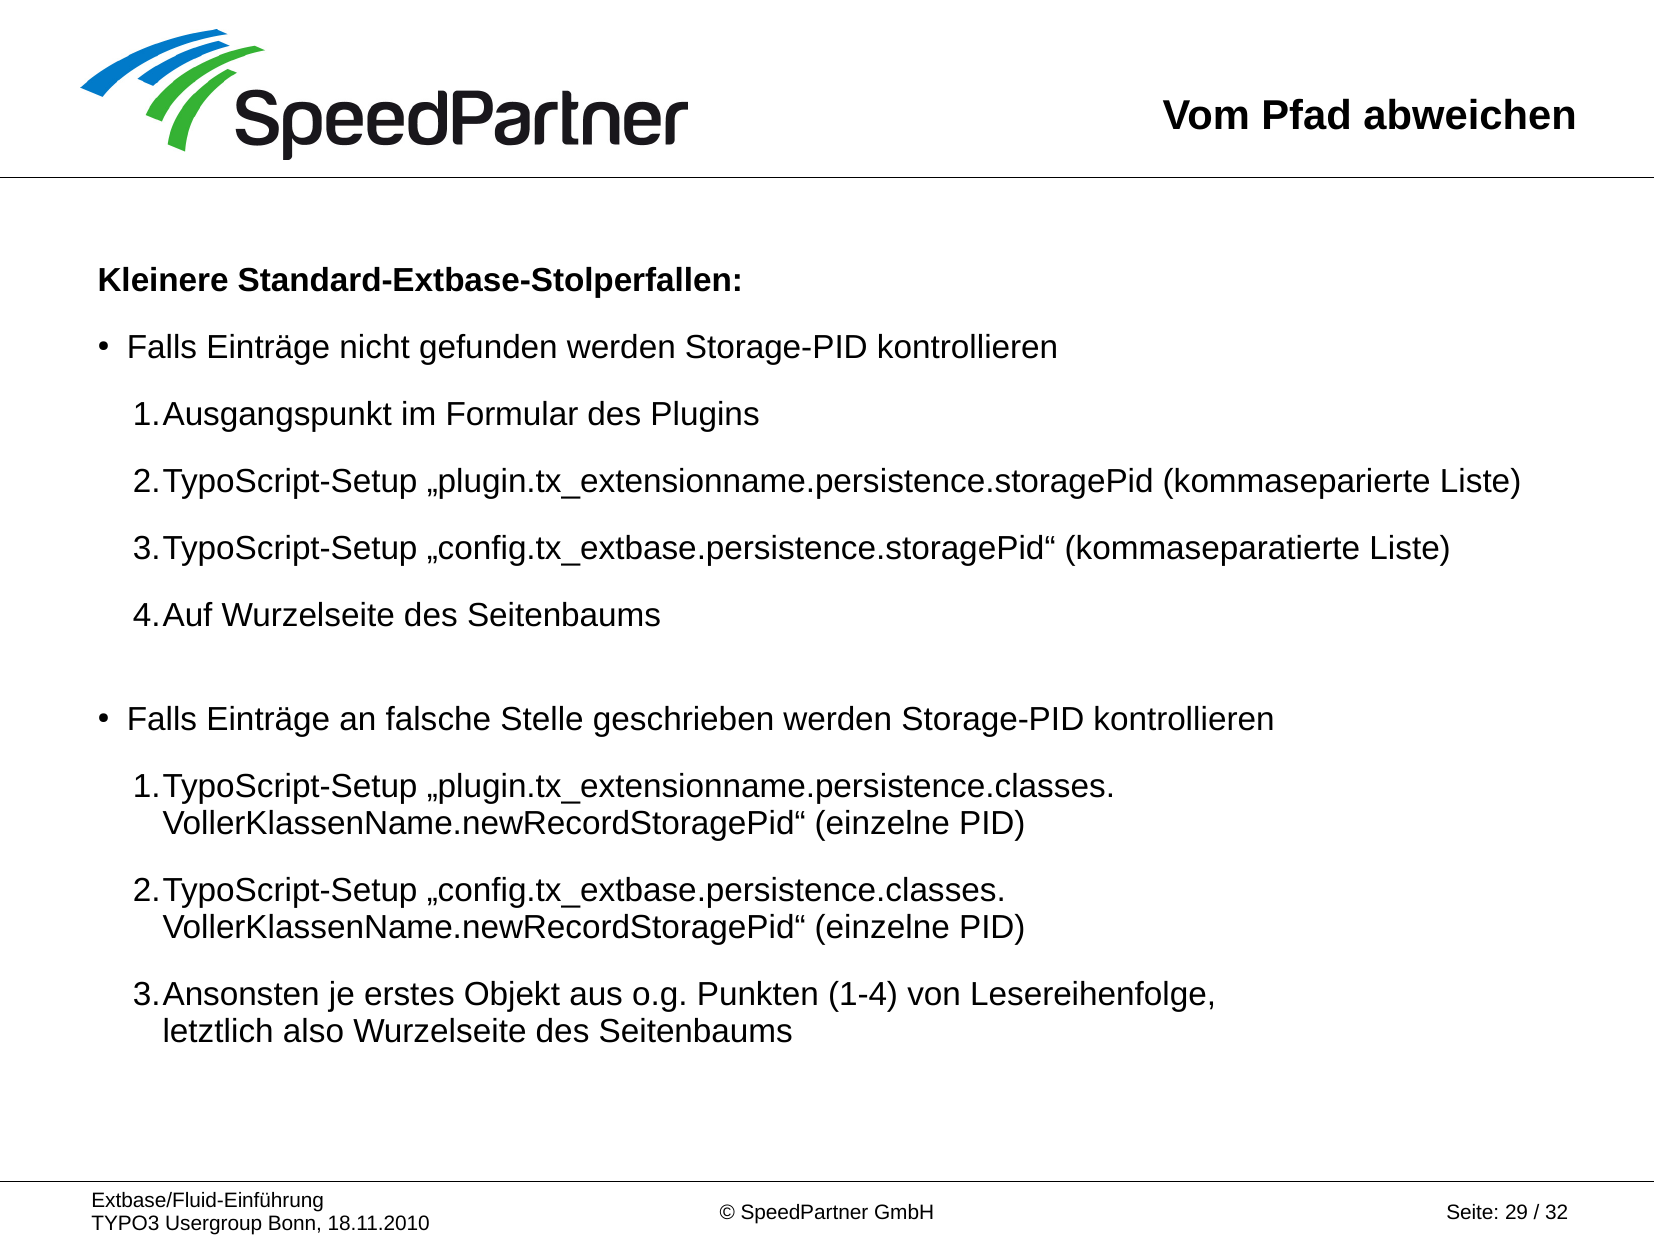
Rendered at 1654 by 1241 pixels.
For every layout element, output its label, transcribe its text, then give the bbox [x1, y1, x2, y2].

picture [80, 29, 688, 160]
title Vom Pfad abweichen [590, 70, 1577, 160]
text_box Kleinere Standard-Extbase-Stolperfallen: Falls Einträge nicht gefunden werden Storage-PID kontrollieren Ausgangspunkt im Formular des Plugins TypoScript-Setup „plugin.tx_extensionname.persistence.storagePid (kommaseparierte Liste) TypoScript-Setup „config.tx_extbase.persistence.storagePid“ (kommaseparatierte Liste) Auf Wurzelseite des Seitenbaums Falls Einträge an falsche Stelle geschrieben werden Storage-PID kontrollieren TypoScript-Setup „plugin.tx_extensionname.persistence.classes. VollerKlassenName.newRecordStoragePid“ (einzelne PID) TypoScript-Setup „config.tx_extbase.persistence.classes. VollerKlassenName.newRecordStoragePid“ (einzelne PID) Ansonsten je erstes Objekt aus o.g. Punkten (1-4) von Lesereihenfolge, letztlich also Wurzelseite des Seitenbaums [82, 253, 1565, 1151]
